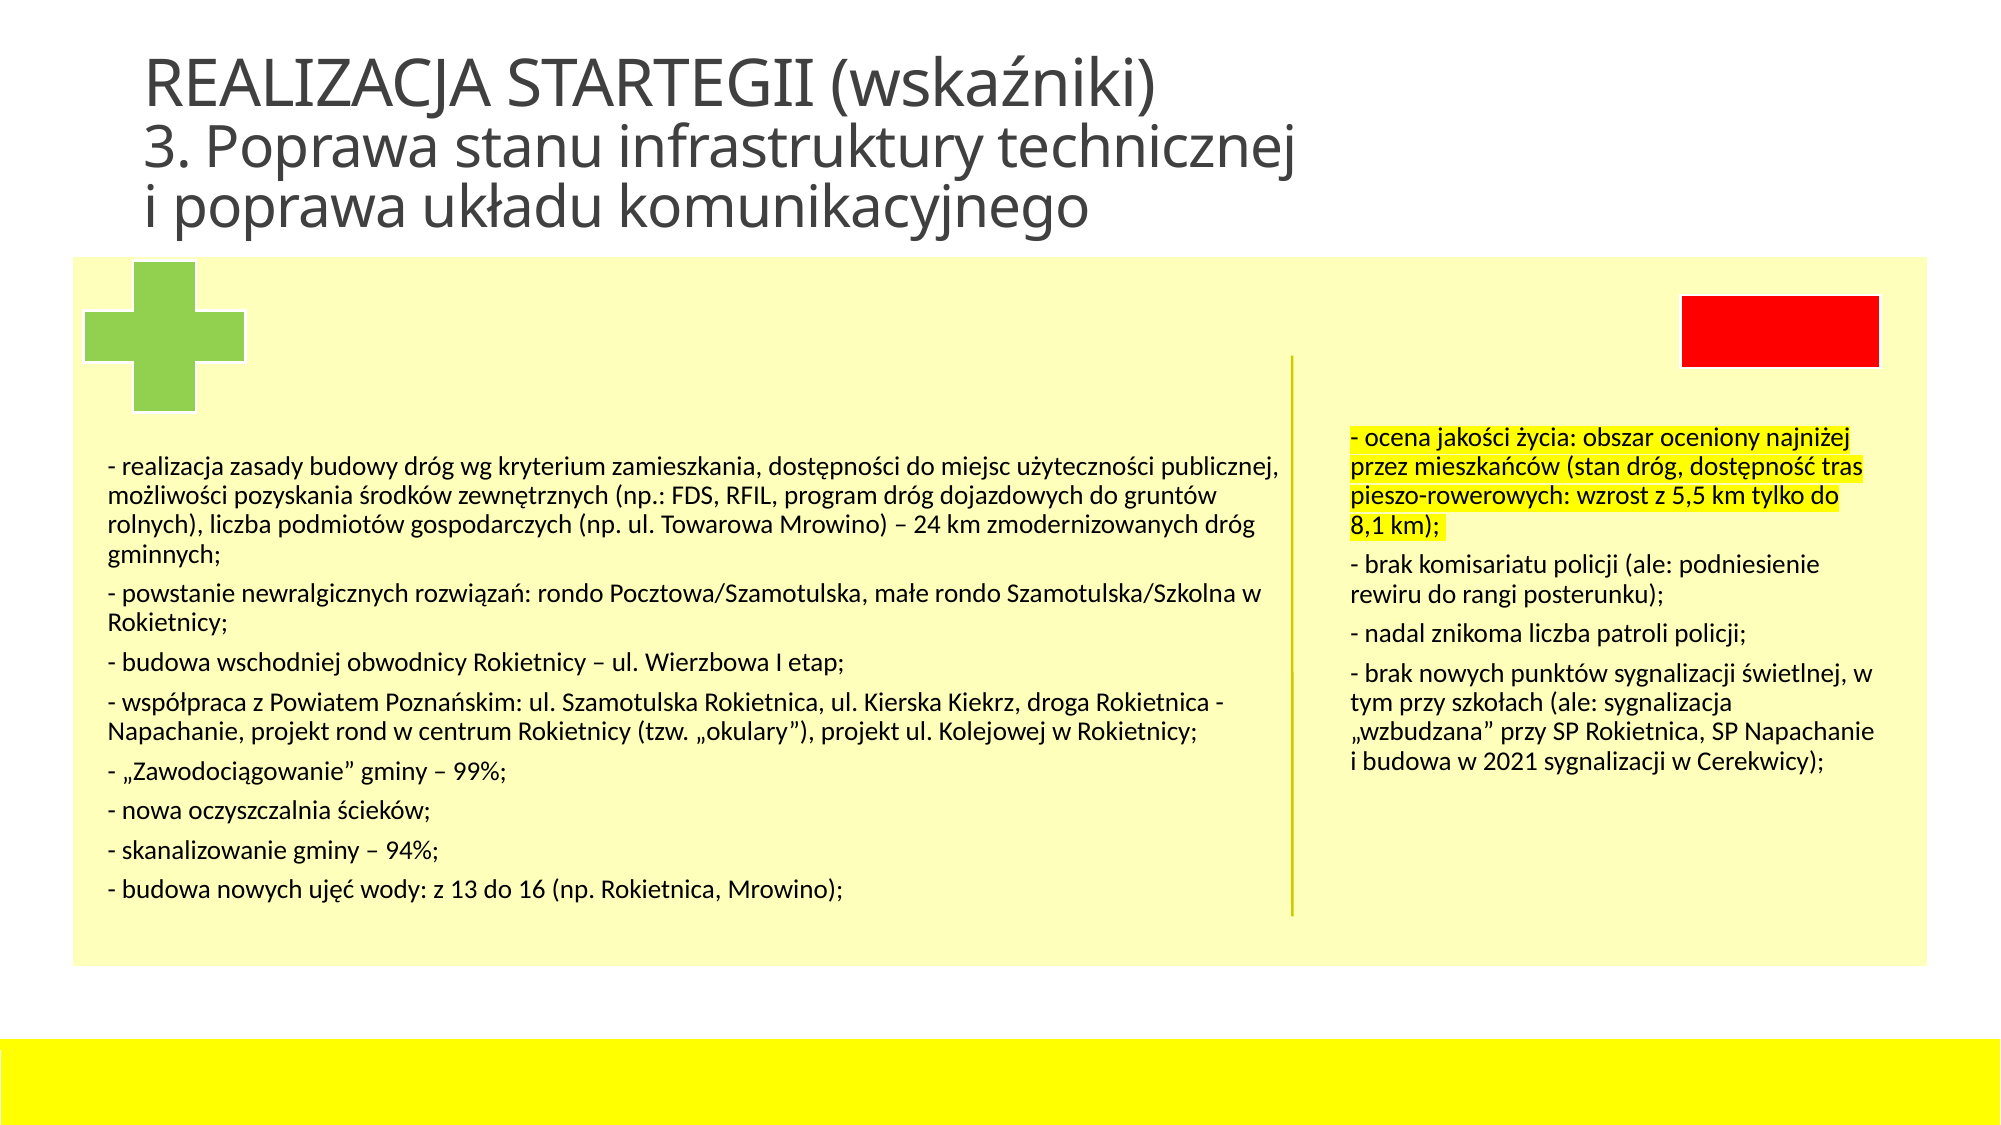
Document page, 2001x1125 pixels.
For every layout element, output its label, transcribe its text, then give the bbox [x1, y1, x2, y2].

title REALIZACJA STARTEGII (wskaźniki) 3. Poprawa stanu infrastruktury technicznej i poprawa układu komunikacyjnego [128, 42, 1821, 247]
text_box - ocena jakości życia: obszar oceniony najniżej przez mieszkańców (stan dróg, dostępność tras pieszo-rowerowych: wzrost z 5,5 km tylko do 8,1 km); - brak komisariatu policji (ale: podniesienie rewiru do rangi posterunku); - nadal znikoma liczba patroli policji; - brak nowych punktów sygnalizacji świetlnej, w tym przy szkołach (ale: sygnalizacja „wzbudzana” przy SP Rokietnica, SP Napachanie i budowa w 2021 sygnalizacji w Cerekwicy); [1346, 419, 1880, 826]
text_box [72, 256, 1928, 967]
text_box - realizacja zasady budowy dróg wg kryterium zamieszkania, dostępności do miejsc użyteczności publicznej, możliwości pozyskania środków zewnętrznych (np.: FDS, RFIL, program dróg dojazdowych do gruntów rolnych), liczba podmiotów gospodarczych (np. ul. Towarowa Mrowino) – 24 km zmodernizowanych dróg gminnych; - powstanie newralgicznych rozwiązań: rondo Pocztowa/Szamotulska, małe rondo Szamotulska/Szkolna w Rokietnicy; - budowa wschodniej obwodnicy Rokietnicy – ul. Wierzbowa I etap; - współpraca z Powiatem Poznańskim: ul. Szamotulska Rokietnica, ul. Kierska Kiekrz, droga Rokietnica - Napachanie, projekt rond w centrum Rokietnicy (tzw. „okulary”), projekt ul. Kolejowej w Rokietnicy; - „Zawodociągowanie” gminy – 99%; - nowa oczyszczalnia ścieków; - skanalizowanie gminy – 94%; - budowa nowych ujęć wody: z 13 do 16 (np. Rokietnica, Mrowino); [103, 447, 1293, 934]
